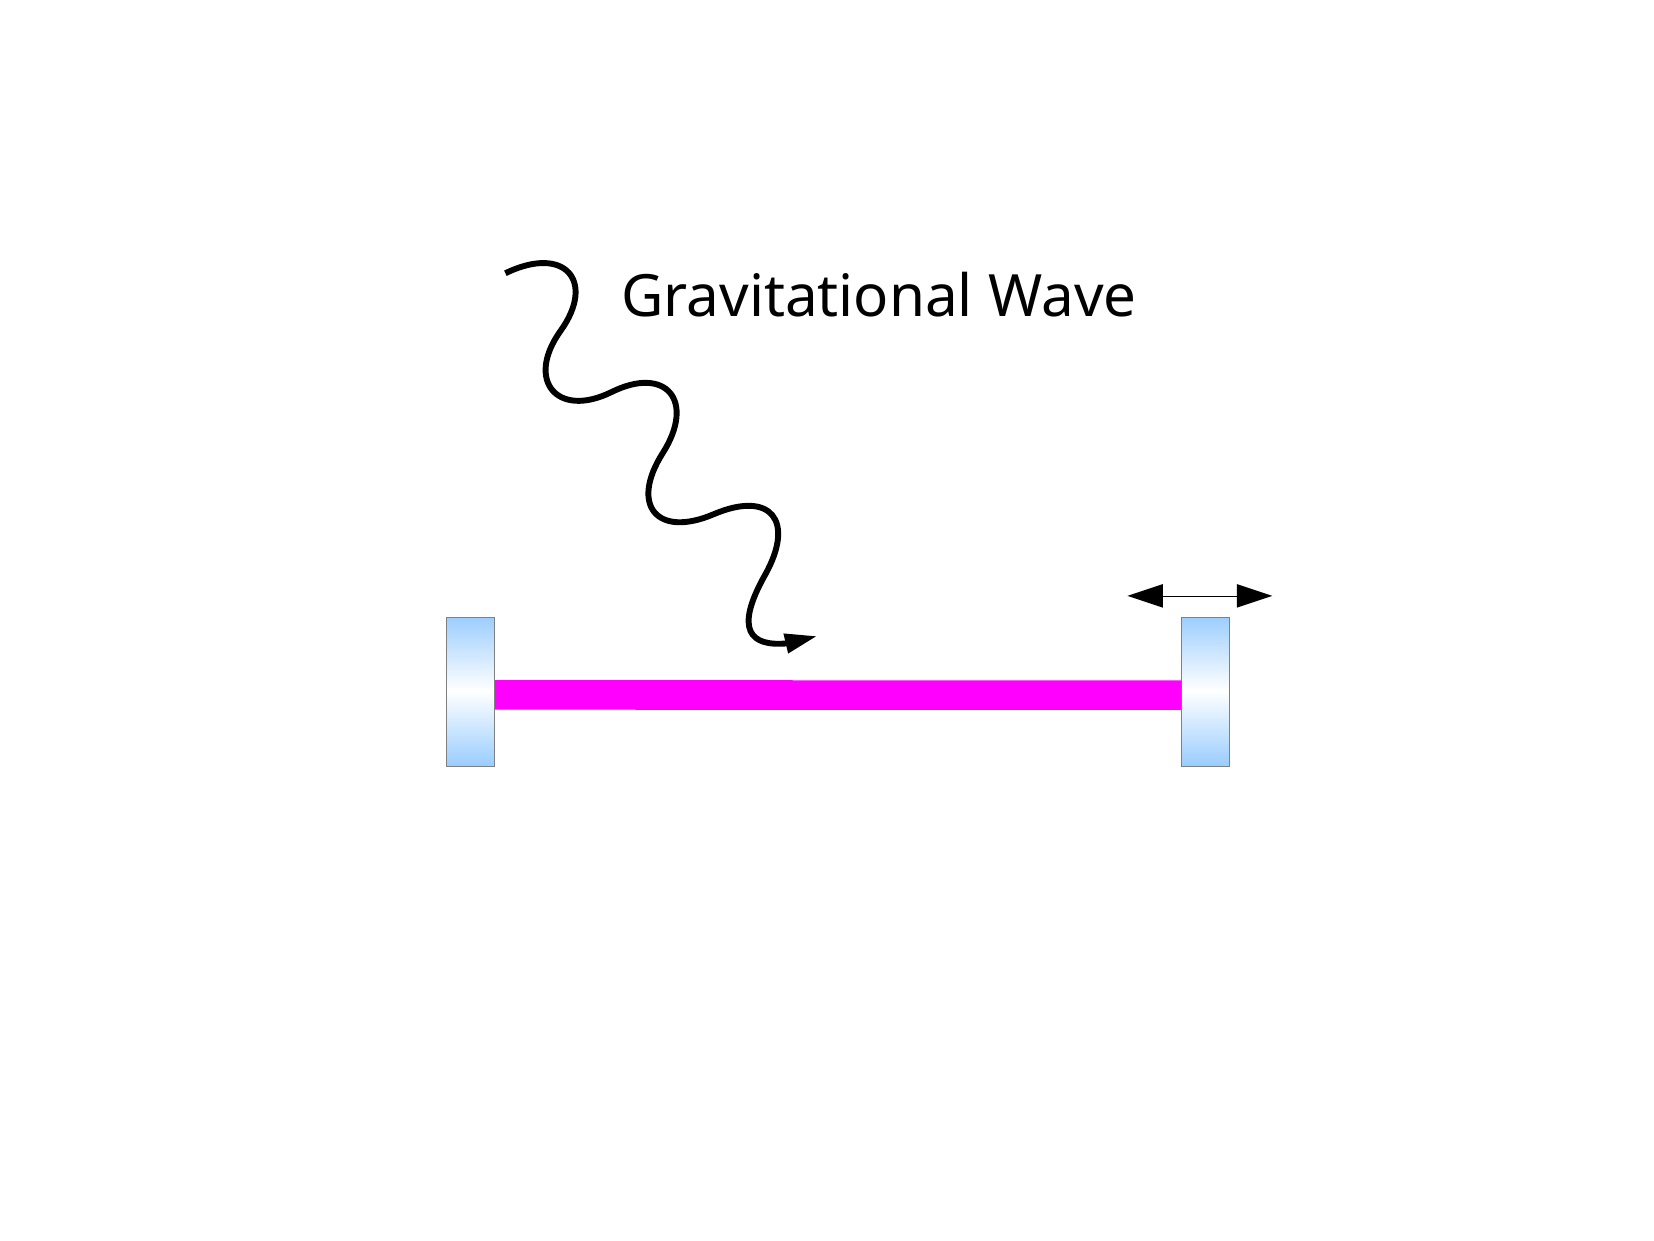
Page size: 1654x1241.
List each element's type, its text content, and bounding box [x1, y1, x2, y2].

text_box [446, 617, 495, 767]
text_box [1181, 617, 1230, 767]
text_box Gravitational Wave [606, 246, 1179, 350]
